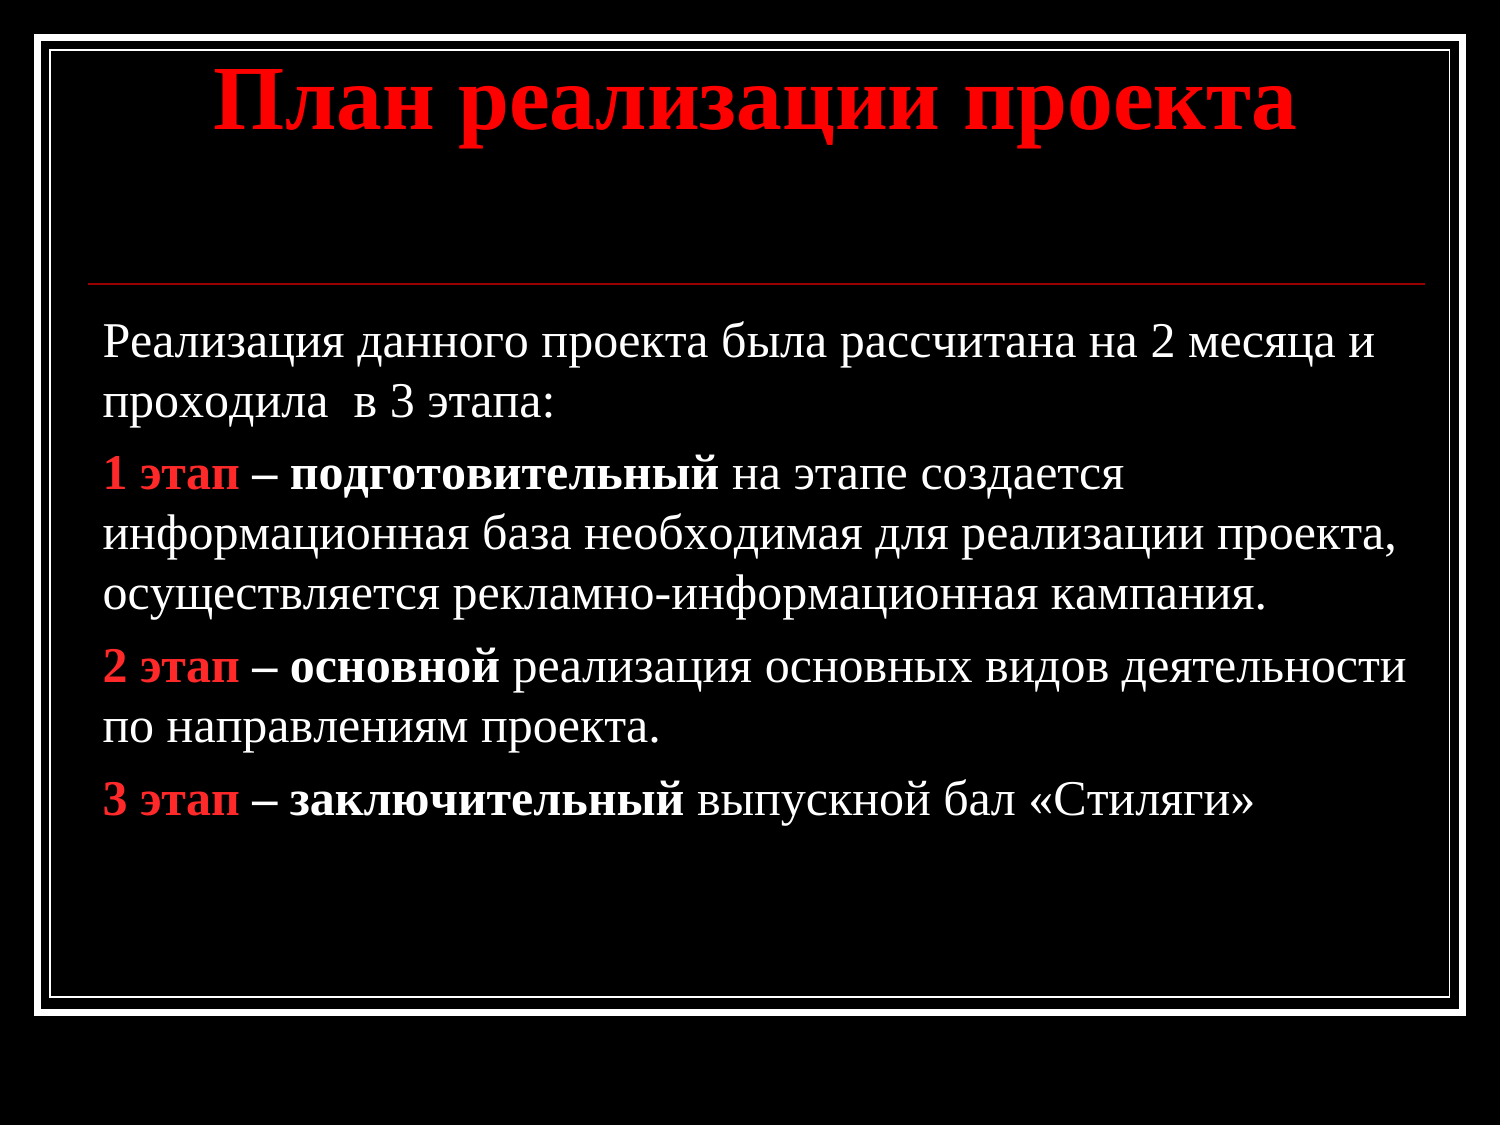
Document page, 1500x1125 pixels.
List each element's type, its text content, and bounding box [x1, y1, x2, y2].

title План реализации проекта [87, 74, 1426, 266]
list Реализация данного проекта была рассчитана на 2 месяца и проходила в 3 этапа: 1 этап – подготовительный на этапе создается информационная база необходимая для реализации проекта, осуществляется рекламно-информационная кампания. 2 этап – основной реализация основных видов деятельности по направлениям проекта. 3 этап – заключительный выпускной бал «Стиляги» [87, 299, 1426, 963]
